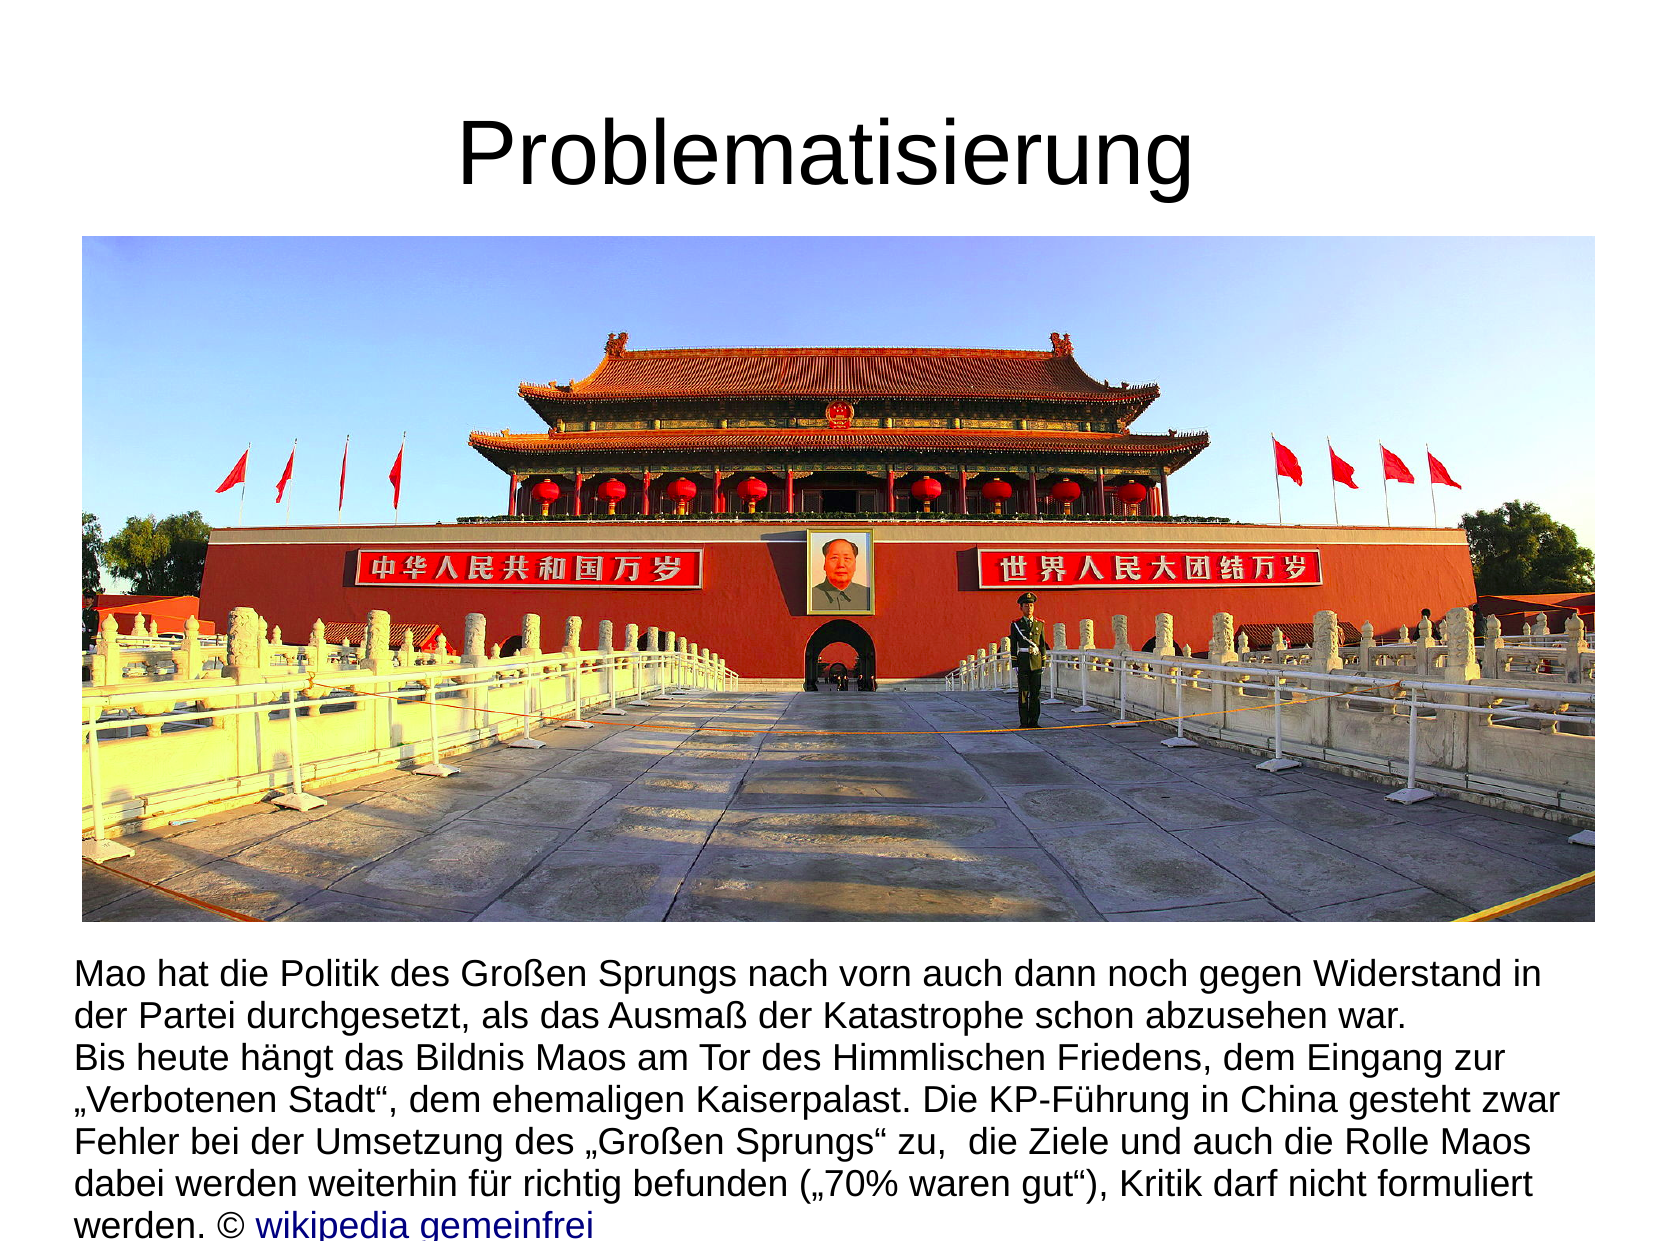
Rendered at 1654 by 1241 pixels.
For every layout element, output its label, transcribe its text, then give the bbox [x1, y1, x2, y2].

picture [82, 236, 1595, 922]
text_box Mao hat die Politik des Großen Sprungs nach vorn auch dann noch gegen Widerstand in der Partei durchgesetzt, als das Ausmaß der Katastrophe schon abzusehen war. Bis heute hängt das Bildnis Maos am Tor des Himmlischen Friedens, dem Eingang zur „Verbotenen Stadt“, dem ehemaligen Kaiserpalast. Die KP-Führung in China gesteht zwar Fehler bei der Umsetzung des „Großen Sprungs“ zu, die Ziele und auch die Rolle Maos dabei werden weiterhin für richtig befunden („70% waren gut“), Kritik darf nicht formuliert werden. © wikipedia gemeinfrei [59, 944, 1619, 1241]
title Problematisierung [82, 49, 1571, 236]
